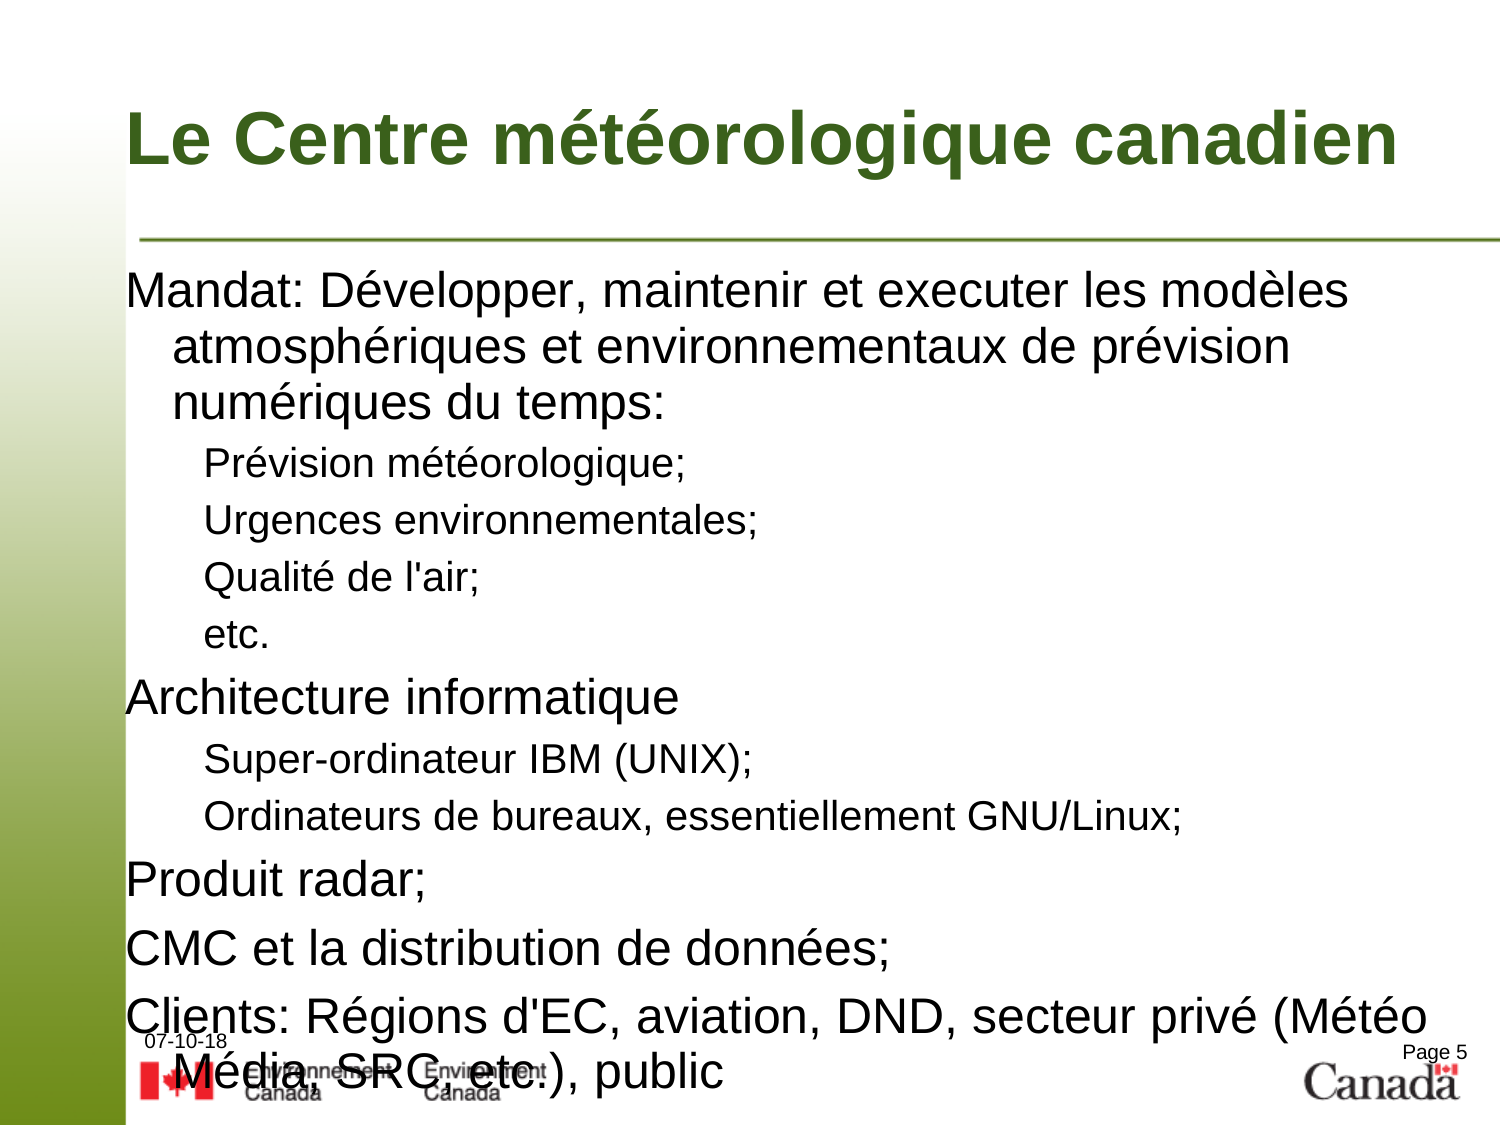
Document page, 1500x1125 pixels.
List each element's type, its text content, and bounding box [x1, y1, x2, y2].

picture [0, 0, 1500, 1125]
list Mandat: Développer, maintenir et executer les modèles atmosphériques et environnementaux de prévision numériques du temps: Prévision météorologique; Urgences environnementales; Qualité de l'air; etc. Architecture informatique Super-ordinateur IBM (UNIX); Ordinateurs de bureaux, essentiellement GNU/Linux; Produit radar; CMC et la distribution de données; Clients: Régions d'EC, aviation, DND, secteur privé (Météo Média, SRC, etc.), public [125, 262, 1463, 1100]
title Le Centre météorologique canadien [125, 45, 1463, 233]
